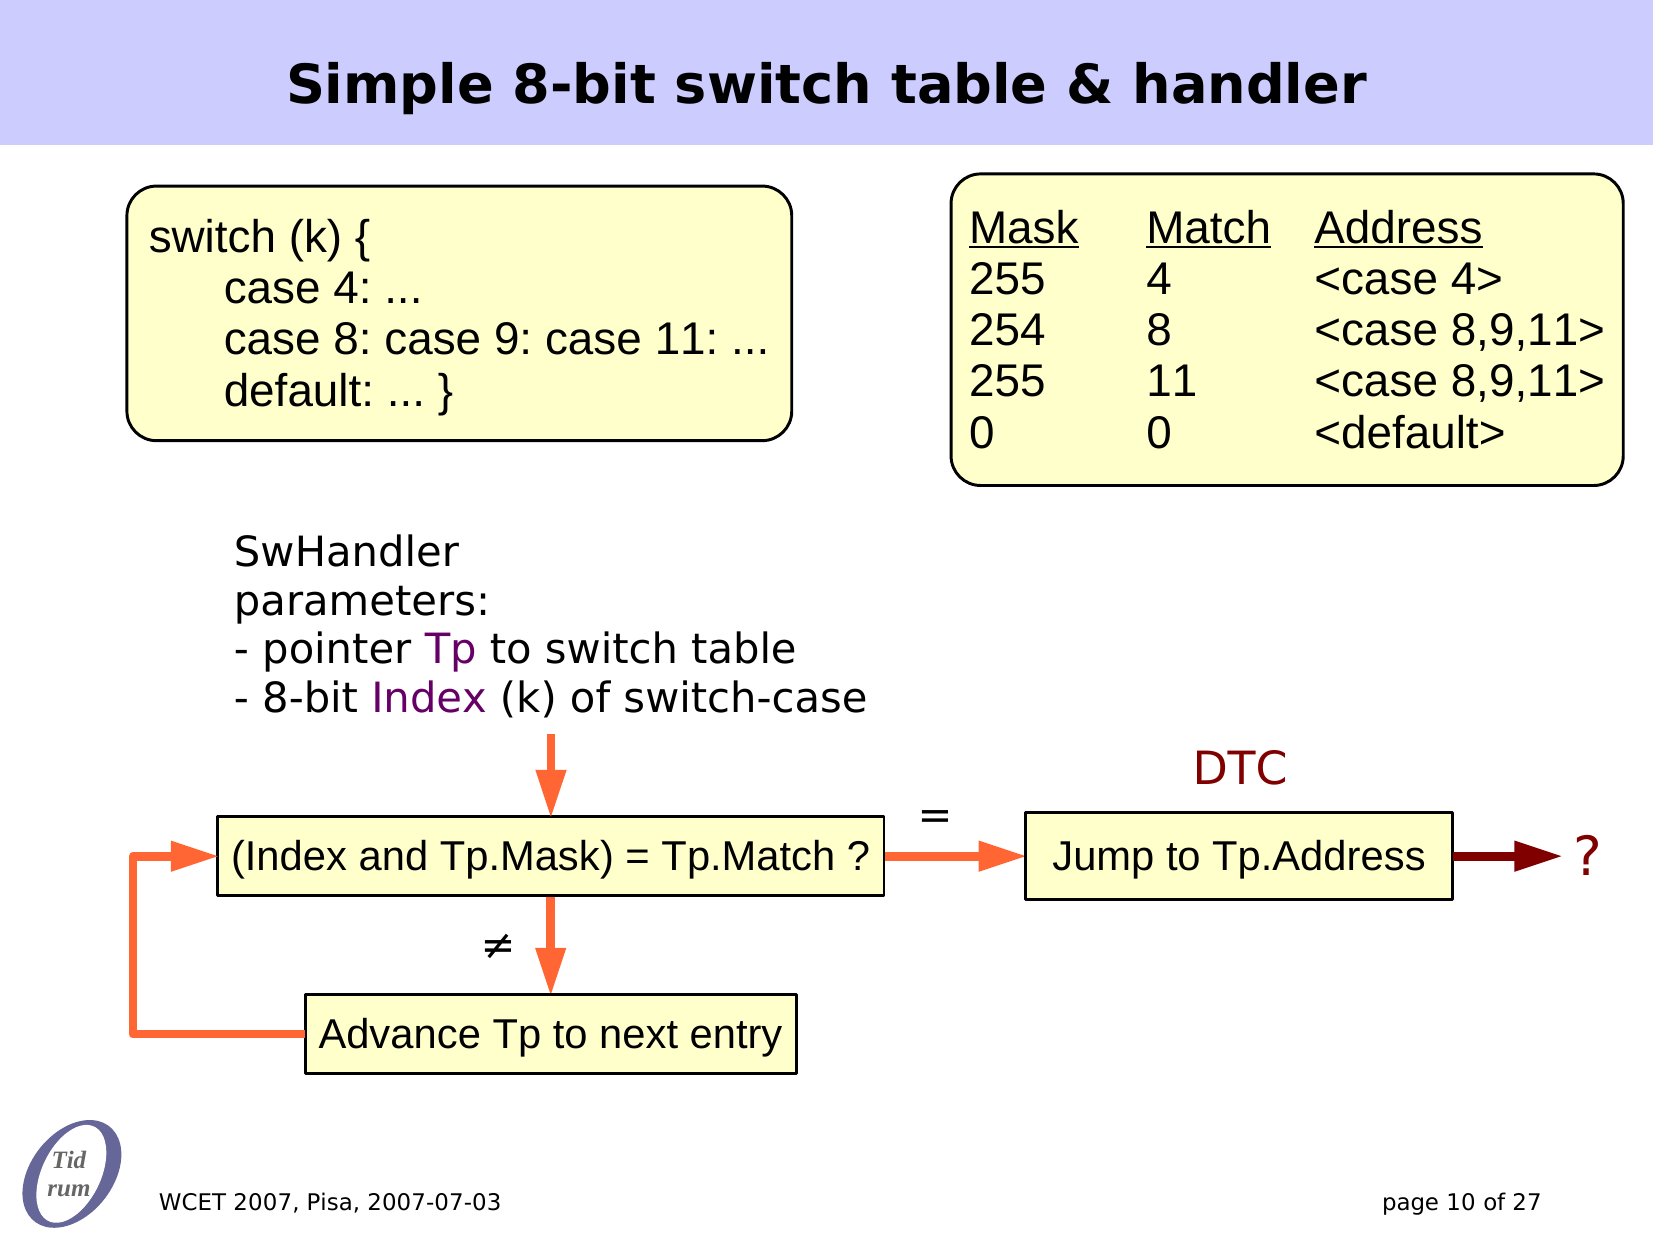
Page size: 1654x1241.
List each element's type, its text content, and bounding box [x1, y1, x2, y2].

text_box Jump to Tp.Address [1025, 812, 1453, 900]
text_box ? [1561, 824, 1614, 888]
title Simple 8-bit switch table & handler [121, 43, 1533, 126]
text_box = [917, 790, 953, 840]
text_box SwHandler parameters: - pointer Tp to switch table - 8-bit Index (k) of switch-case [222, 516, 880, 734]
text_box Advance Tp to next entry [305, 994, 797, 1074]
text_box (Index and Tp.Mask) = Tp.Match ? [217, 816, 884, 896]
text_box switch (k) { case 4: ... case 8: case 9: case 11: ... default: ... } [126, 186, 792, 441]
text_box ≠ [480, 920, 516, 970]
text_box Mask Match Address 255 4 <case 4> 254 8 <case 8,9,11> 255 11 <case 8,9,11> 0 0 <default> [951, 173, 1624, 486]
text_box DTC [1192, 741, 1288, 795]
